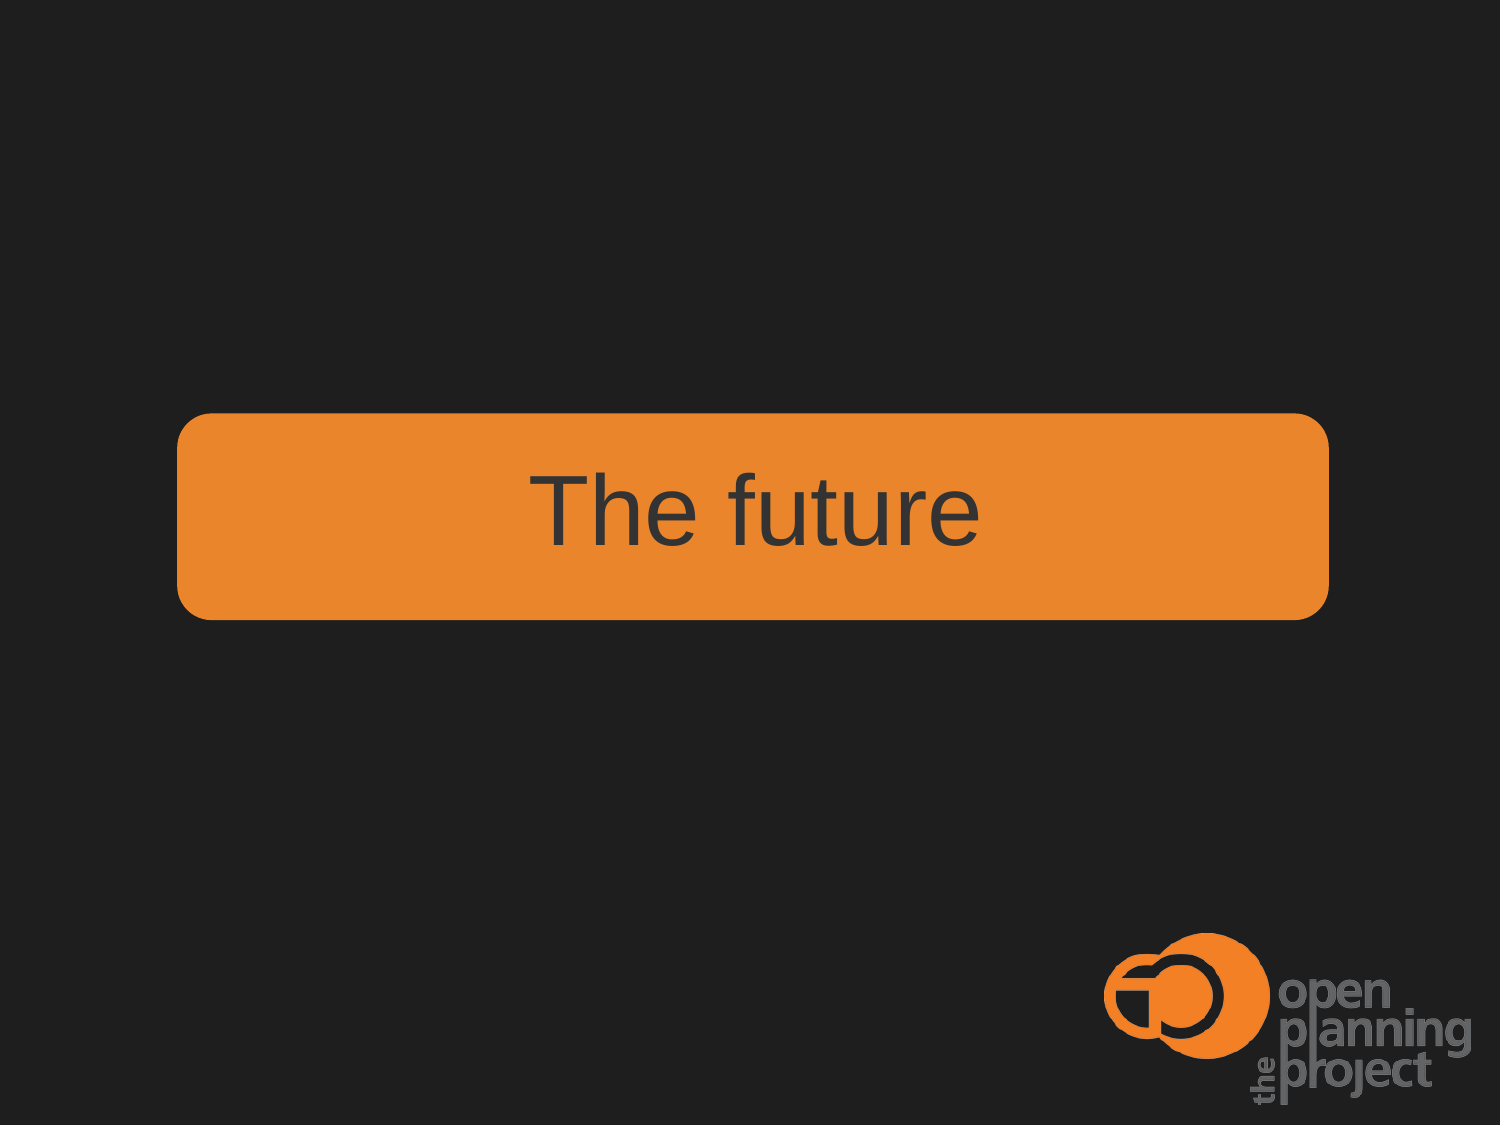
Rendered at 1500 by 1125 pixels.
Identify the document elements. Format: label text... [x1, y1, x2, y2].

subtitle The future [63, 413, 1413, 621]
picture [1104, 933, 1471, 1105]
